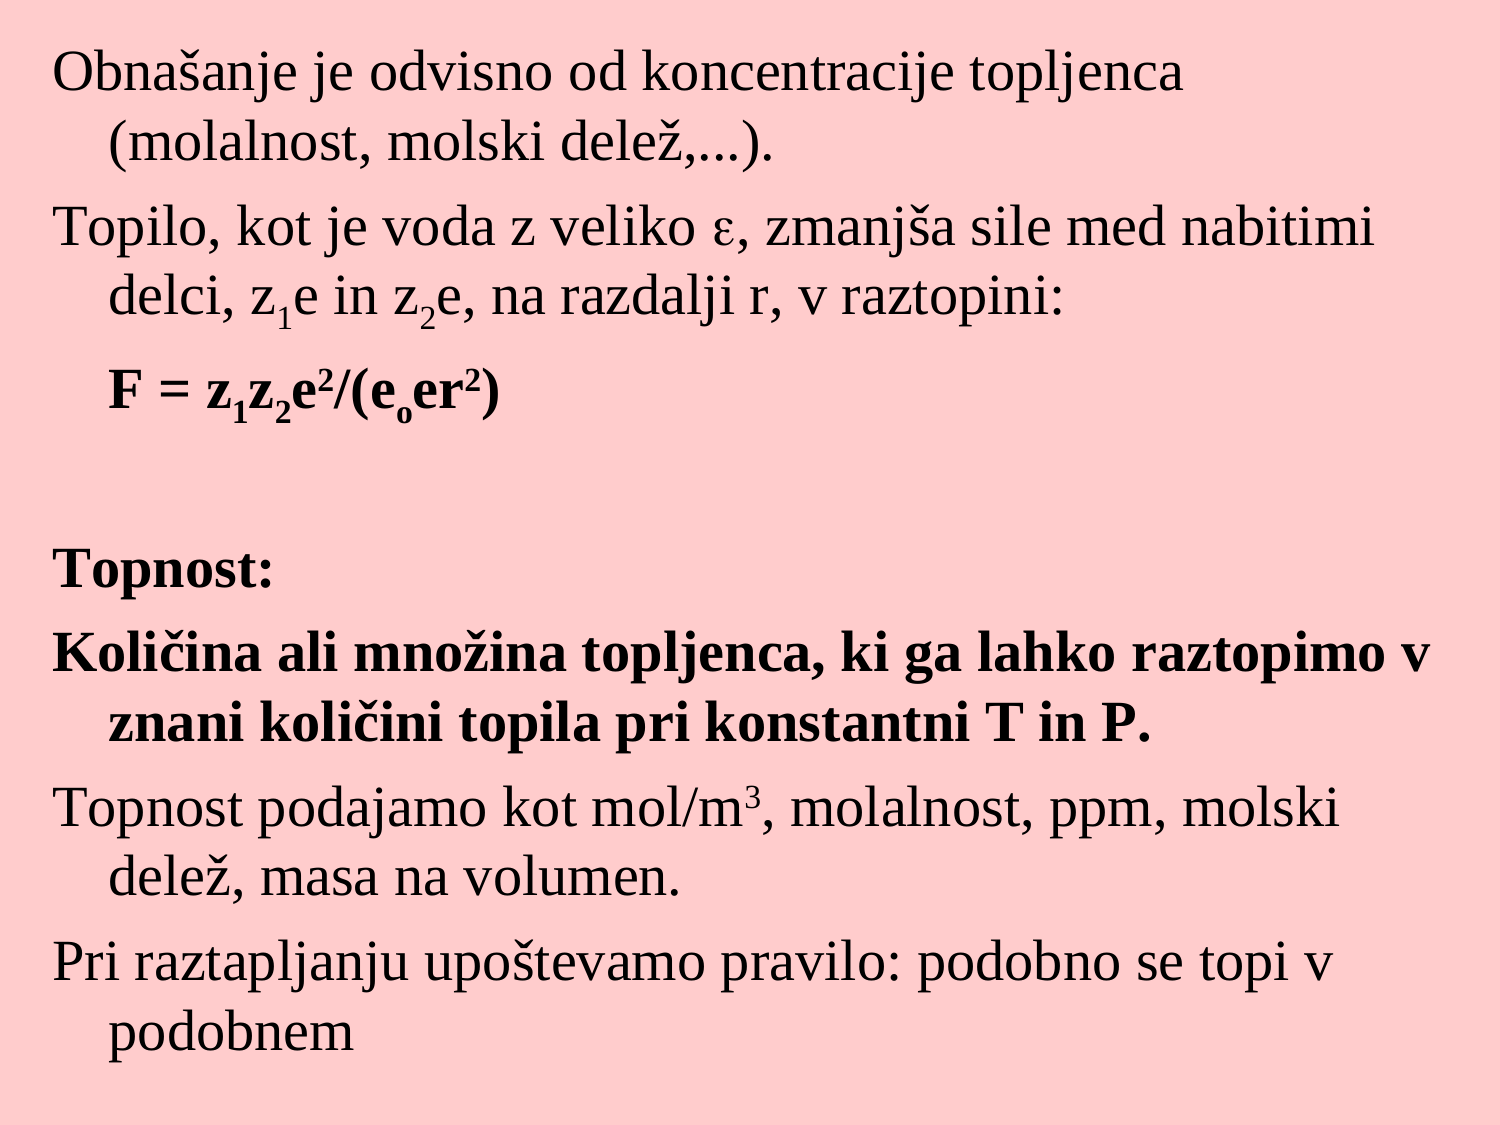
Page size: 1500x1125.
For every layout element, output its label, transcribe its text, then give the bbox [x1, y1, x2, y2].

list Obnašanje je odvisno od koncentracije topljenca (molalnost, molski delež,...). Topilo, kot je voda z veliko , zmanjša sile med nabitimi delci, z1e in z2e, na razdalji r, v raztopini: F = z1z2e2/(eoer2) Topnost: Količina ali množina topljenca, ki ga lahko raztopimo v znani količini topila pri konstantni T in P. Topnost podajamo kot mol/m3, molalnost, ppm, molski delež, masa na volumen. Pri raztapljanju upoštevamo pravilo: podobno se topi v podobnem [37, 24, 1450, 1088]
